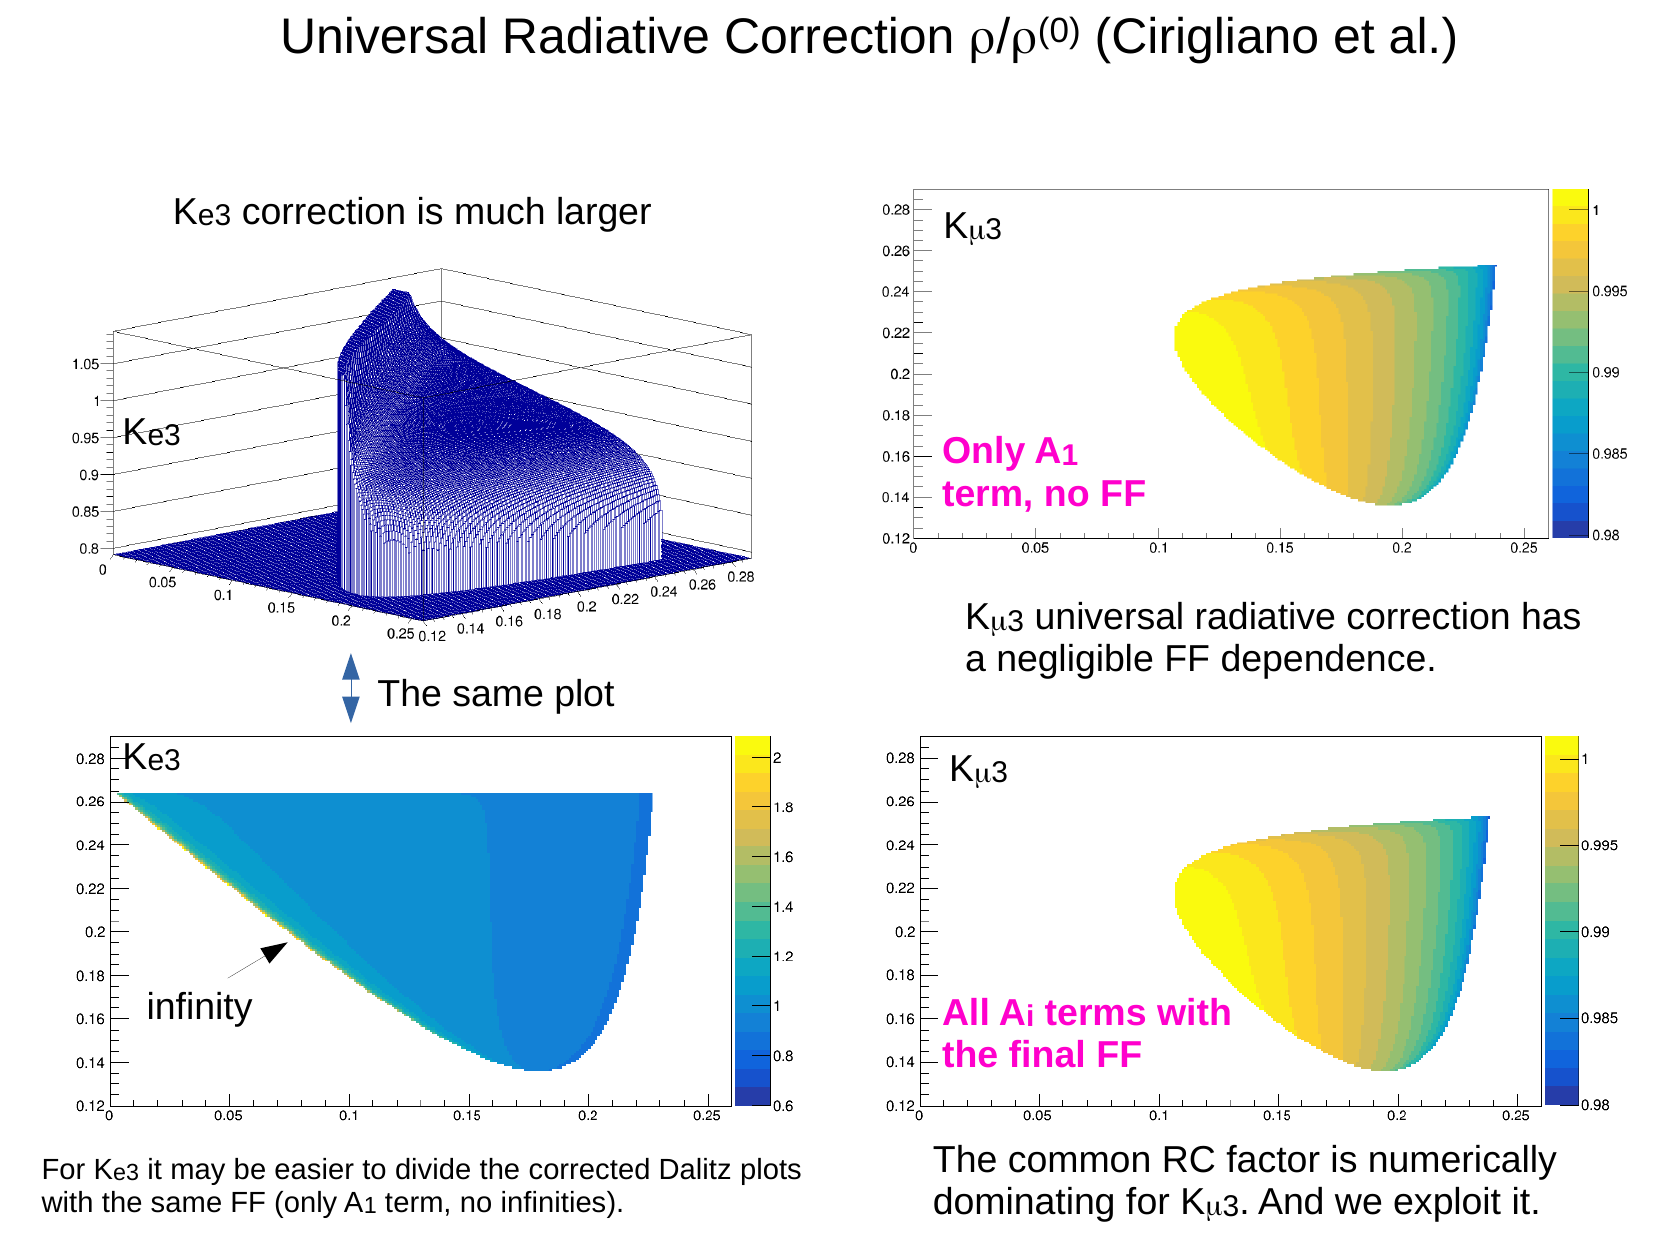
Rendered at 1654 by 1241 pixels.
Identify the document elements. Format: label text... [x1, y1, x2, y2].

text_box Km3 [927, 195, 1036, 265]
text_box For Ke3 it may be easier to divide the corrected Dalitz plots with the same FF (only A1 term, no infinities). [26, 1145, 837, 1236]
text_box Km3 universal radiative correction has a negligible FF dependence. [950, 588, 1626, 697]
text_box Ke3 [106, 401, 227, 468]
text_box All Ai terms with the final FF [927, 983, 1249, 1096]
text_box Ke3 correction is much larger [158, 183, 683, 247]
text_box infinity [131, 978, 282, 1036]
text_box The same plot [362, 664, 646, 722]
text_box Universal Radiative Correction r/r(0) (Cirigliano et al.) [265, 0, 1537, 88]
picture [33, 224, 831, 665]
text_box Only A1 term, no FF [927, 422, 1195, 528]
text_box Km3 [932, 738, 1053, 808]
text_box Ke3 [106, 726, 227, 793]
text_box The common RC factor is numerically dominating for Km3. And we exploit it. [918, 1131, 1594, 1240]
picture [834, 145, 1628, 582]
picture [16, 686, 1636, 1157]
